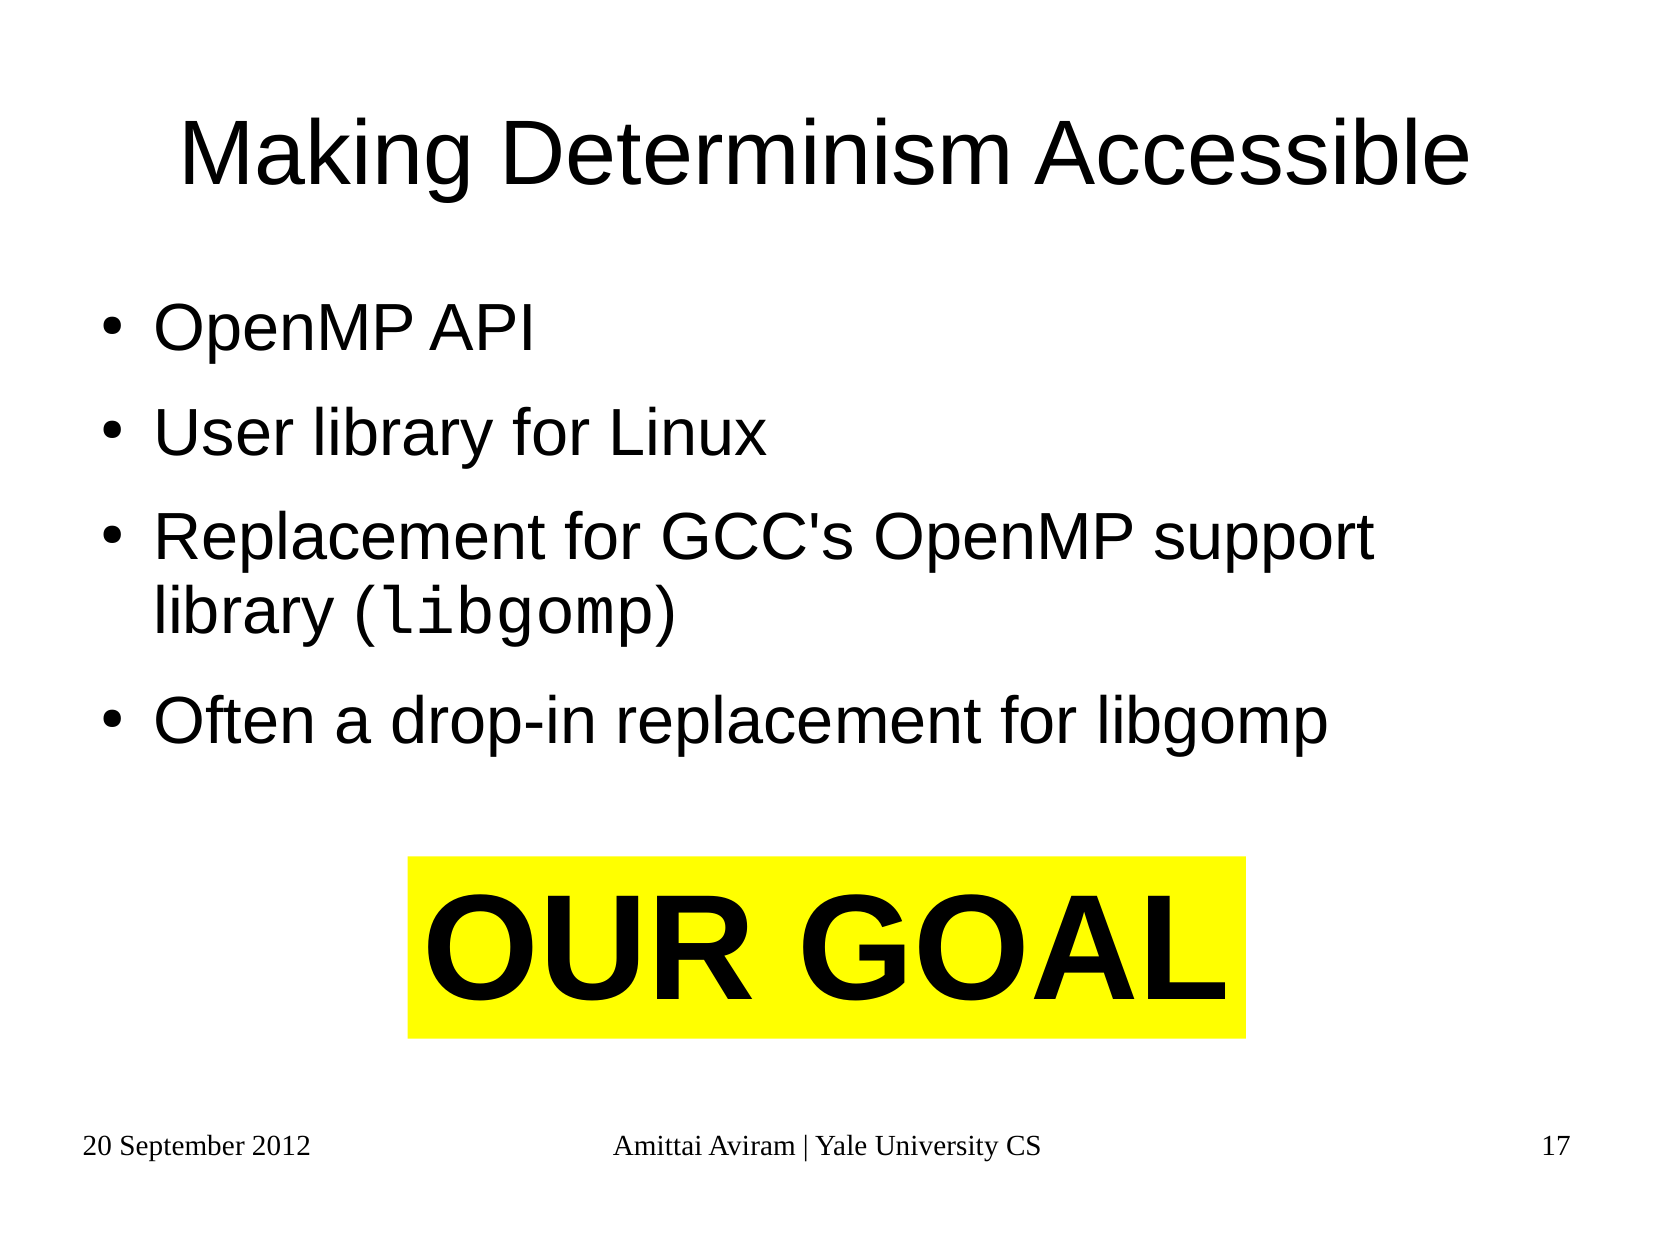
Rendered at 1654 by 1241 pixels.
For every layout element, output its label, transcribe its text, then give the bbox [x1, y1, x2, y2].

text_box OUR GOAL [407, 856, 1246, 1039]
list OpenMP API User library for Linux Replacement for GCC's OpenMP support library (libgomp) Often a drop-in replacement for libgomp [82, 290, 1571, 1109]
title Making Determinism Accessible [82, 49, 1571, 257]
